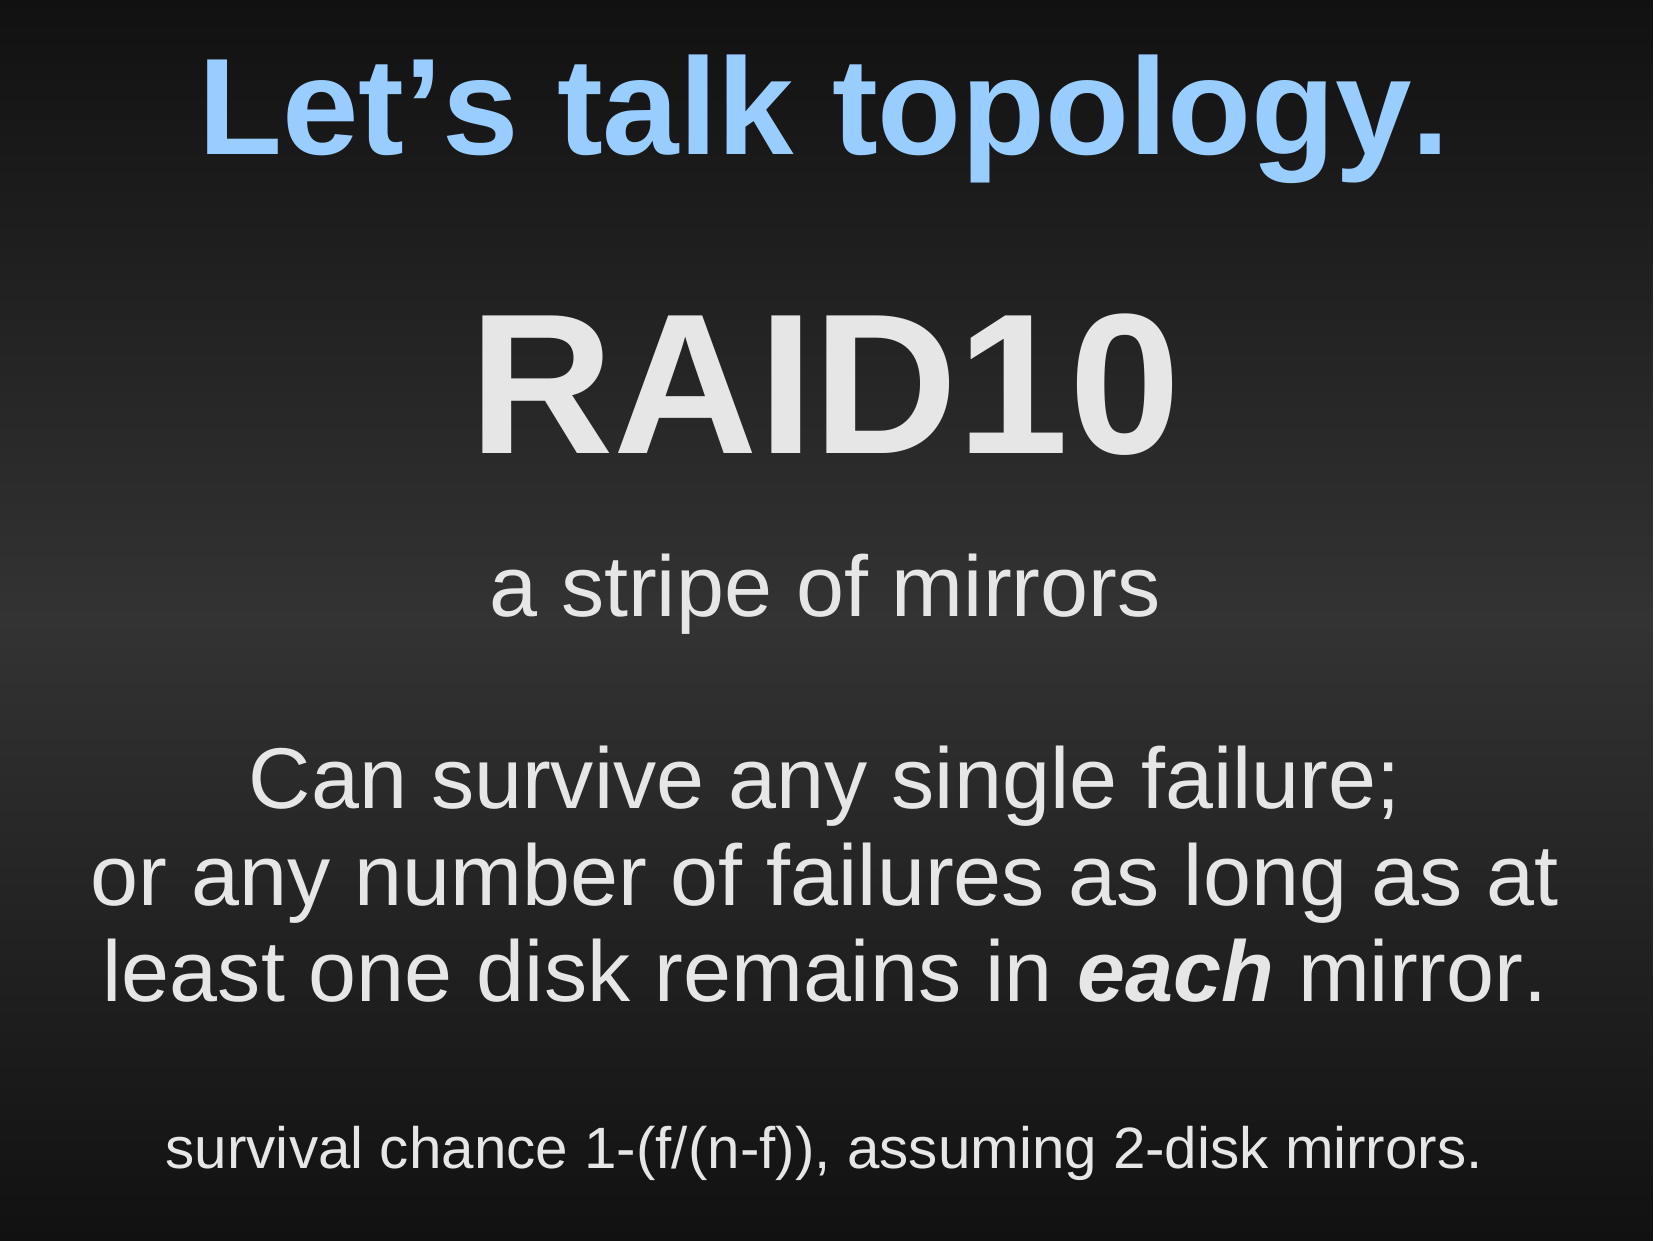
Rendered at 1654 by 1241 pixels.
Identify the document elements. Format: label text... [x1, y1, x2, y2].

title Let’s talk topology. [0, 2, 1651, 211]
title RAID10 a stripe of mirrors Can survive any single failure; or any number of failures as long as at least one disk remains in each mirror. survival chance 1-(f/(n-f)), assuming 2-disk mirrors. [0, 212, 1651, 1241]
